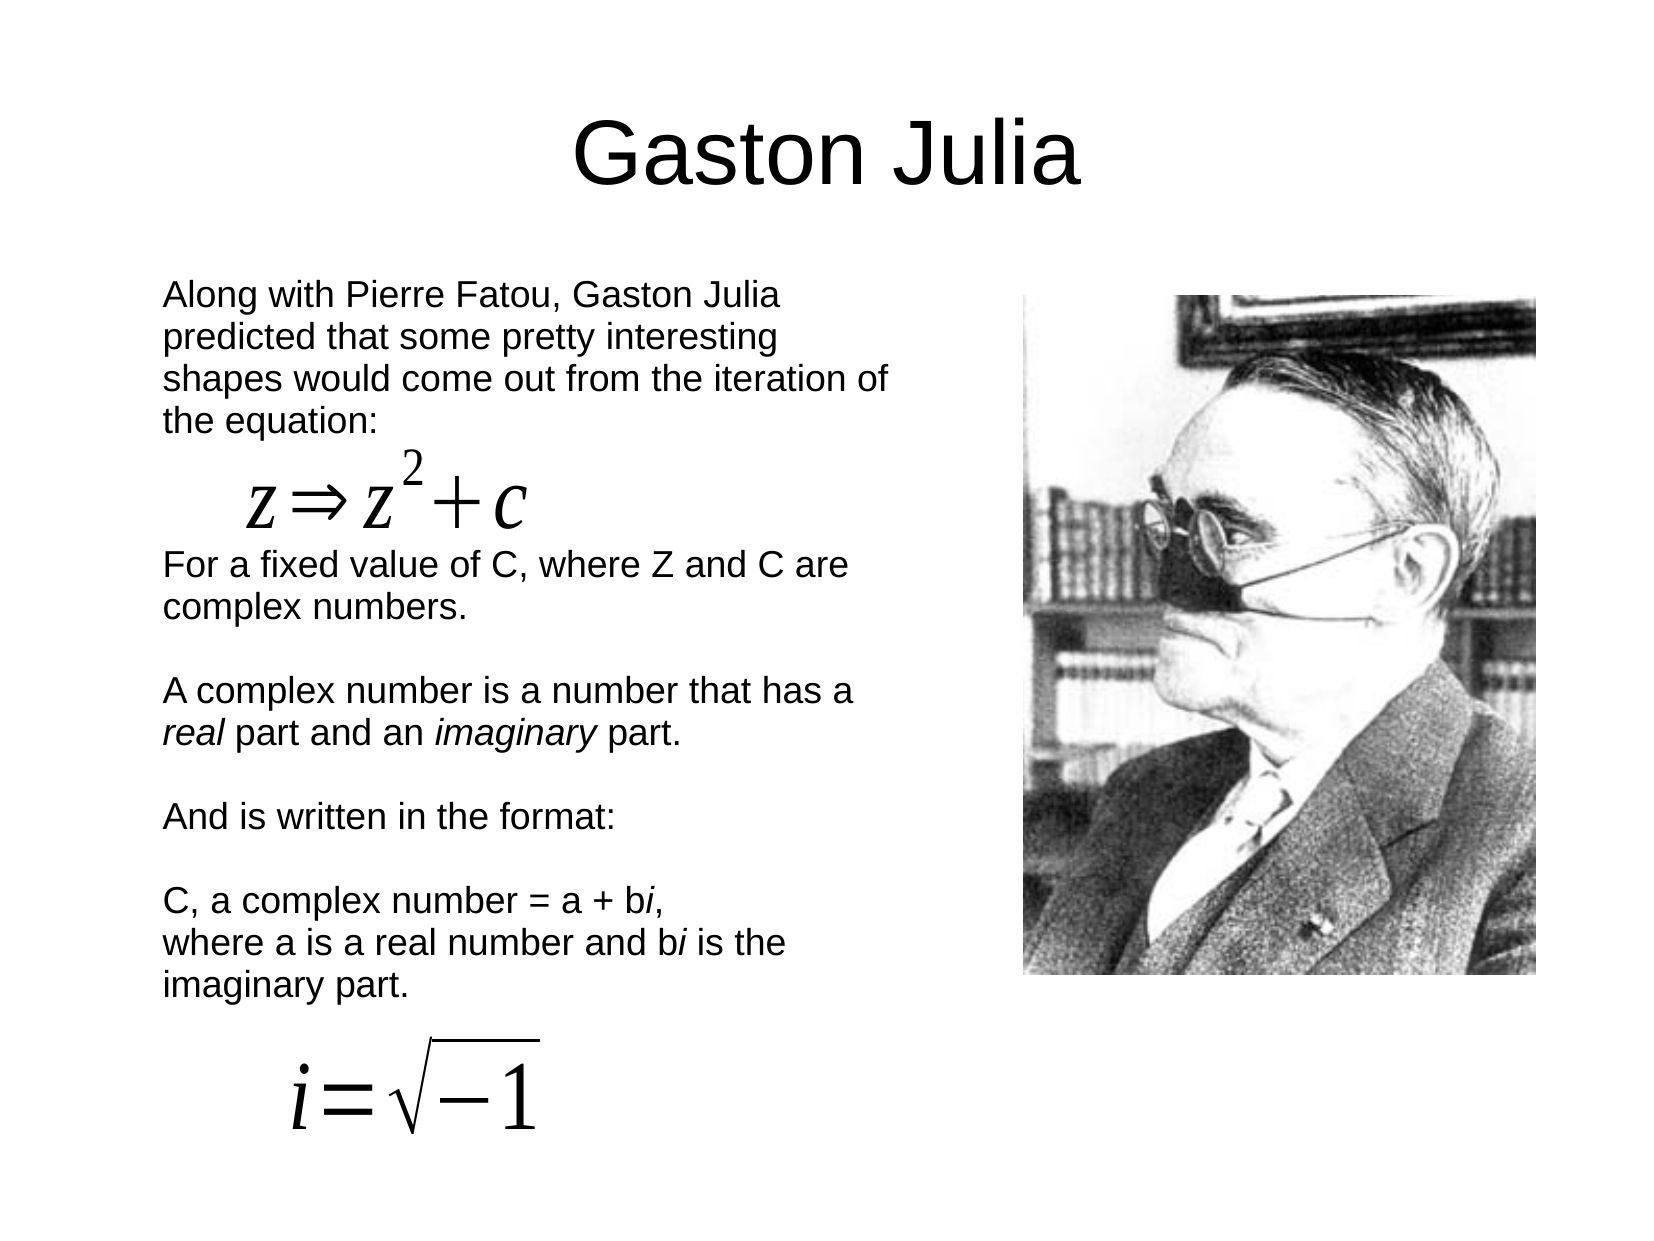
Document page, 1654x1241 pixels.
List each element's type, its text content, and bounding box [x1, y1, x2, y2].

chart [221, 436, 591, 650]
chart [265, 1033, 562, 1152]
text_box Along with Pierre Fatou, Gaston Julia predicted that some pretty interesting shapes would come out from the iteration of the equation: For a fixed value of C, where Z and C are complex numbers. A complex number is a number that has a real part and an imaginary part. And is written in the format: C, a complex number = a + bi, where a is a real number and bi is the imaginary part. [147, 265, 916, 1097]
picture [1023, 295, 1536, 975]
title Gaston Julia [82, 56, 1571, 250]
